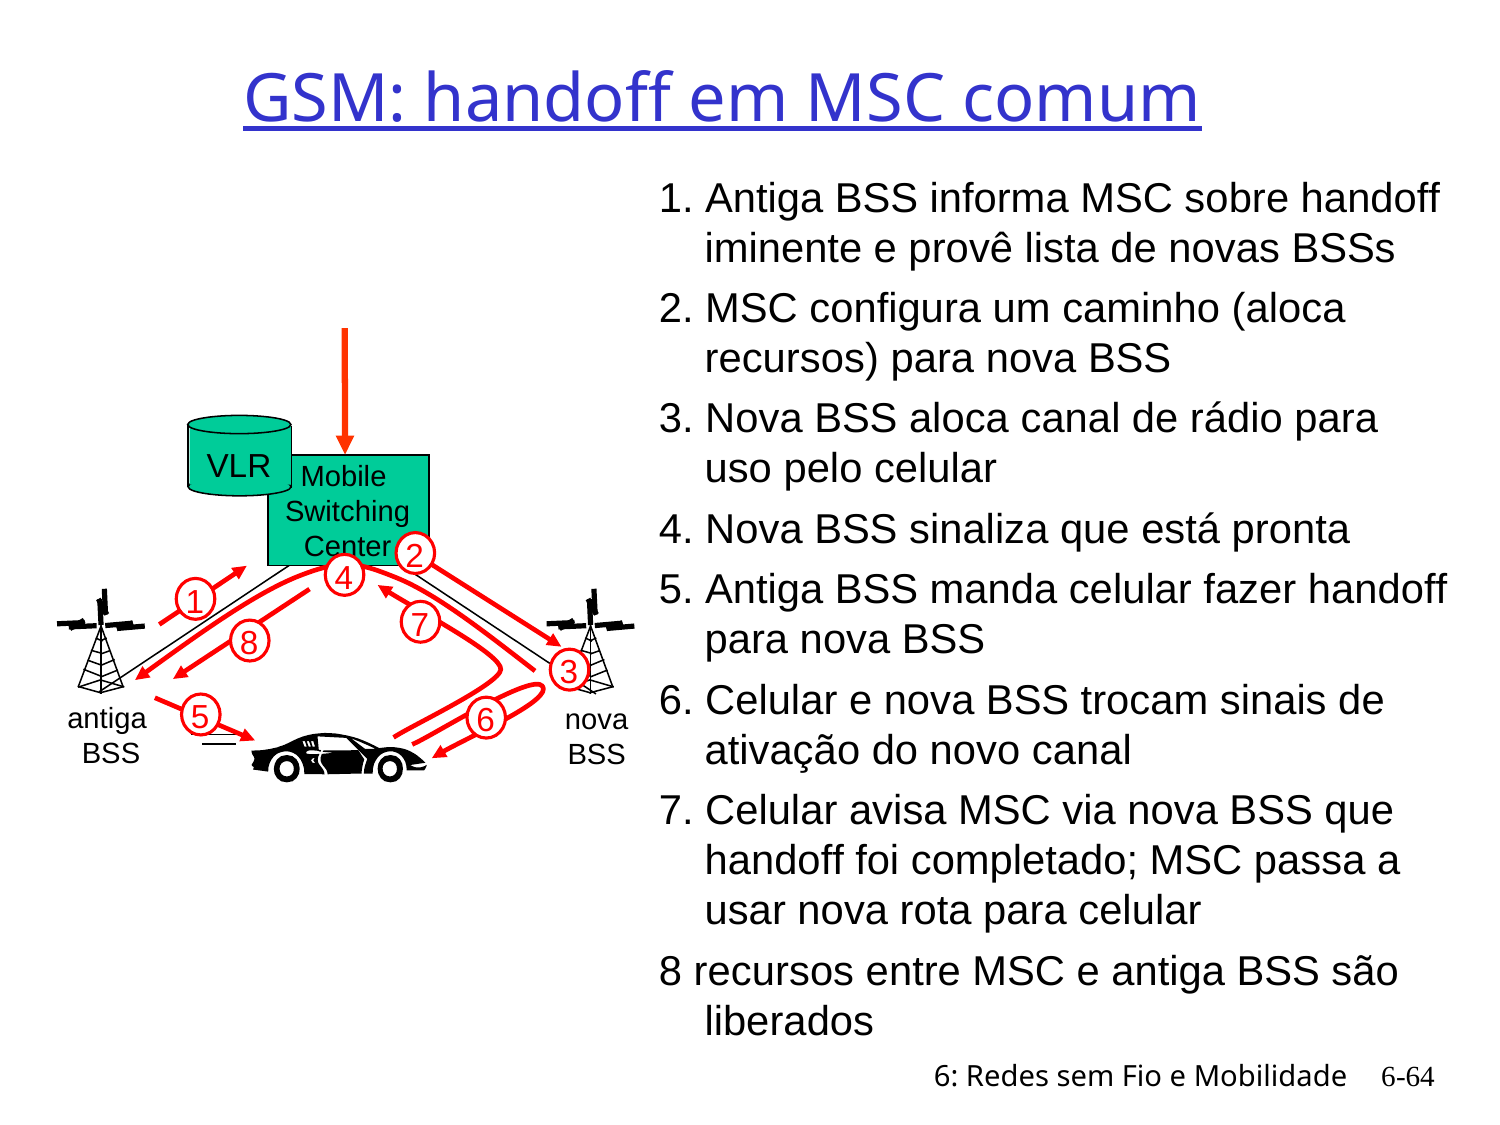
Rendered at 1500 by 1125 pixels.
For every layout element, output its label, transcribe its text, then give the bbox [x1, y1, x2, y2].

text_box 2 [390, 526, 439, 582]
text_box VLR [191, 436, 287, 492]
text_box 1 [170, 572, 219, 628]
text_box 6: Redes sem Fio e Mobilidade [728, 1050, 1339, 1125]
picture [251, 726, 428, 783]
text_box 4 [319, 548, 368, 604]
text_box 6-<number> [1339, 1050, 1451, 1125]
text_box 3 [544, 642, 593, 699]
text_box antiga BSS [52, 691, 171, 777]
text_box GSM: handoff em MSC comum [85, 26, 1361, 163]
text_box 1. Antiga BSS informa MSC sobre handoff iminente e provê lista de novas BSSs 2. MSC configura um caminho (aloca recursos) para nova BSS 3. Nova BSS aloca canal de rádio para uso pelo celular 4. Nova BSS sinaliza que está pronta 5. Antiga BSS manda celular fazer handoff para nova BSS 6. Celular e nova BSS trocam sinais de ativação do novo canal 7. Celular avisa MSC via nova BSS que handoff foi completado; MSC passa a usar nova rota para celular 8 recursos entre MSC e antiga BSS são liberados [643, 162, 1465, 926]
text_box 6 [461, 690, 510, 747]
text_box nova BSS [550, 692, 644, 778]
text_box 5 [175, 687, 225, 744]
text_box Mobile Switching Center [267, 449, 428, 570]
text_box 6 [461, 690, 472, 697]
text_box 7 [395, 594, 444, 651]
text_box 8 [224, 613, 274, 670]
